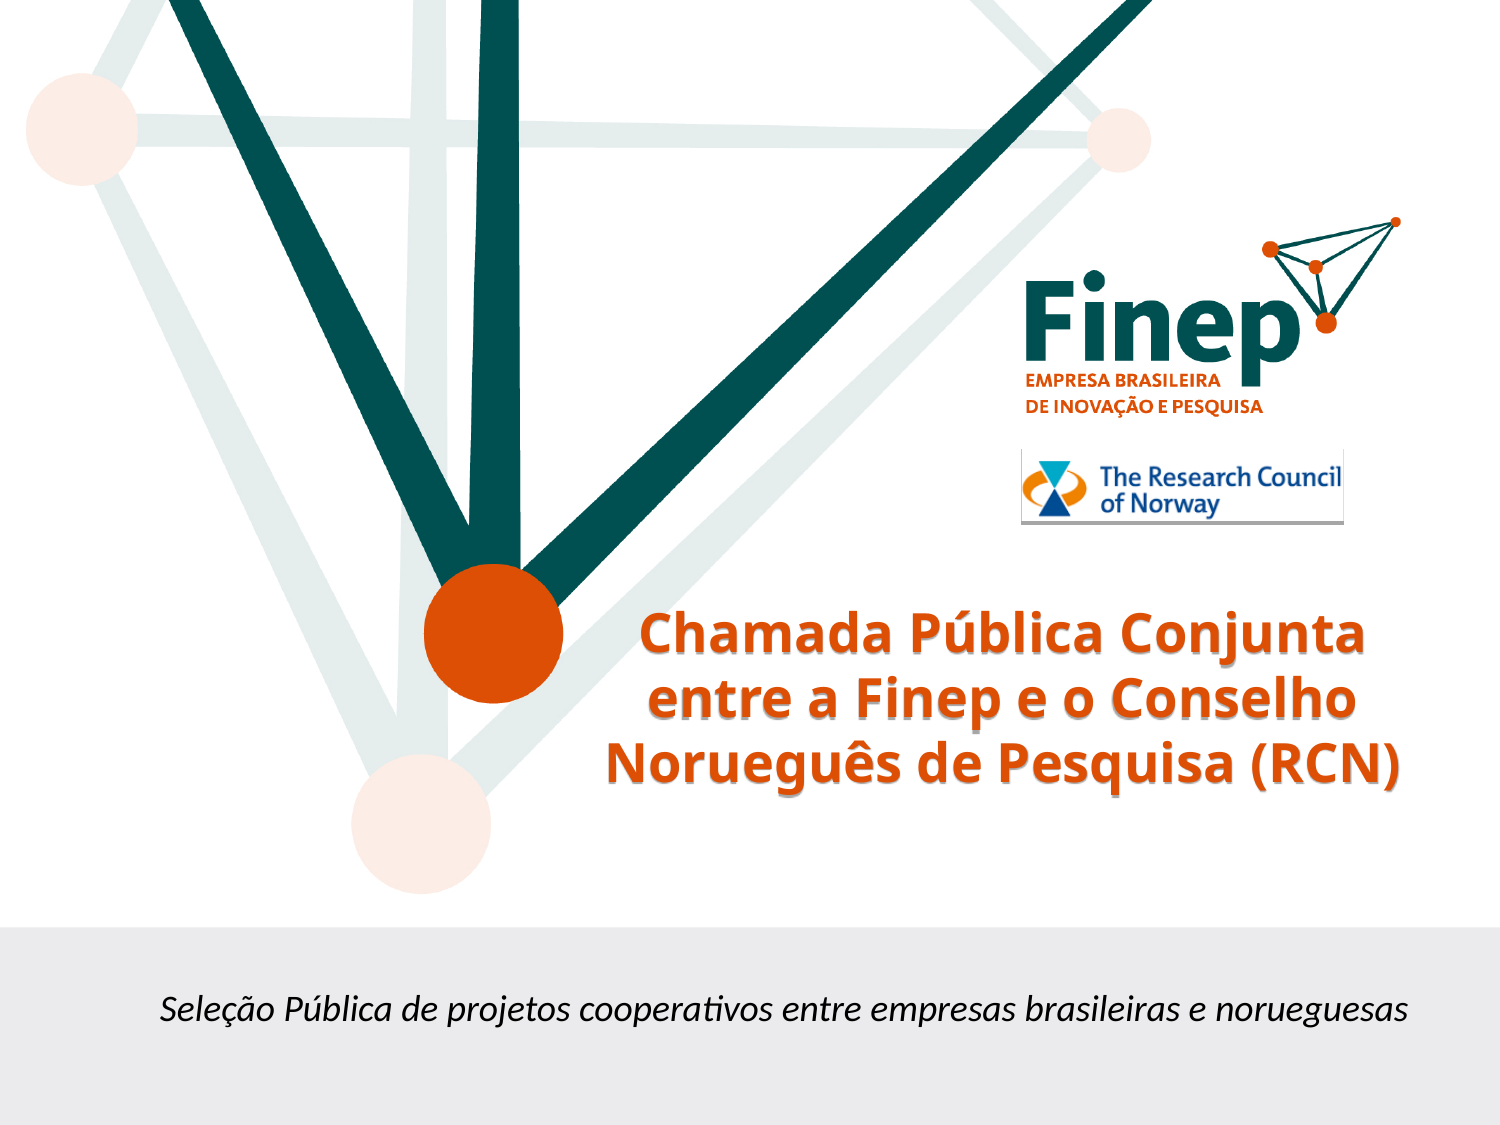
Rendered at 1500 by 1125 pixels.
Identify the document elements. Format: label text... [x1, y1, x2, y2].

picture [1021, 445, 1344, 521]
title Chamada Pública Conjunta entre a Finep e o Conselho Norueguês de Pesquisa (RCN) [546, 520, 1460, 871]
text_box Seleção Pública de projetos cooperativos entre empresas brasileiras e norueguesas [110, 973, 1460, 1036]
